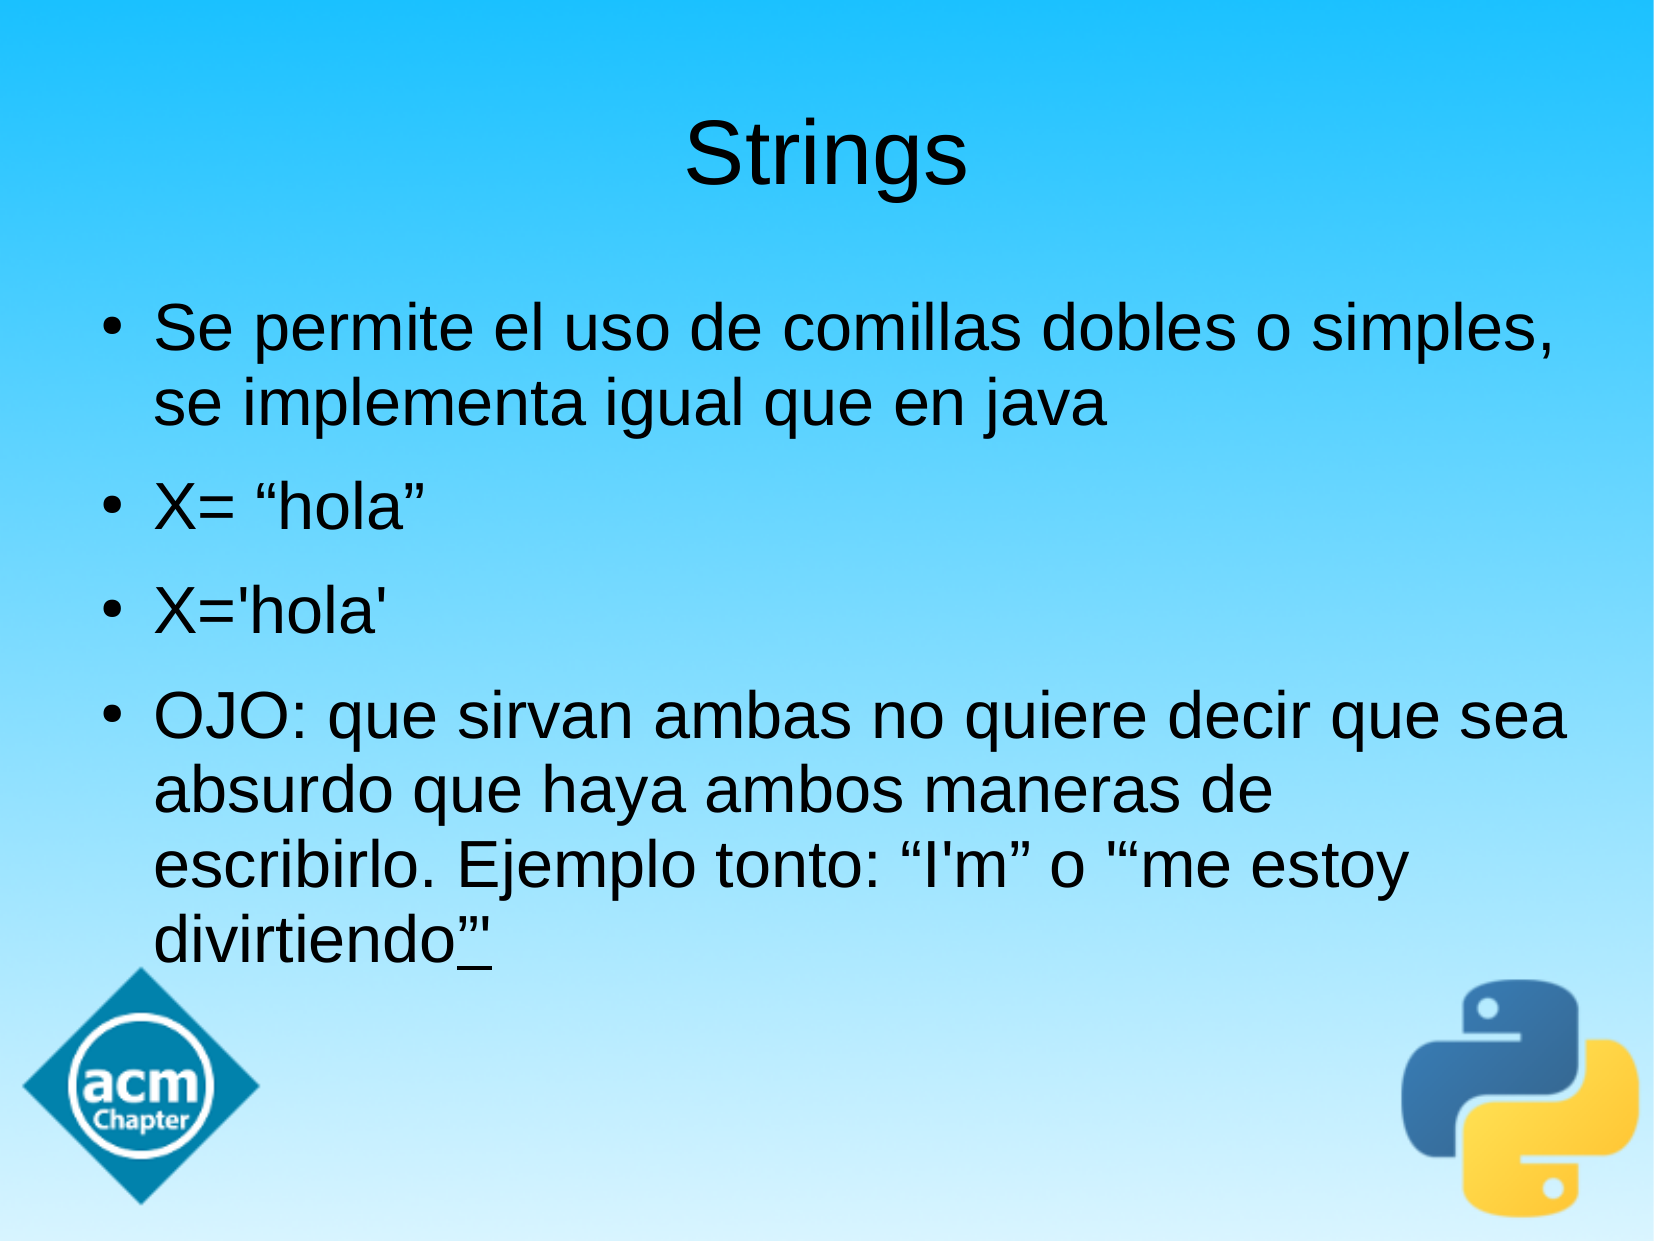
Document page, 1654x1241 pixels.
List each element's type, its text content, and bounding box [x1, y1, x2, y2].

picture [0, 0, 1654, 1241]
list Se permite el uso de comillas dobles o simples, se implementa igual que en java X= “hola” X='hola' OJO: que sirvan ambas no quiere decir que sea absurdo que haya ambos maneras de escribirlo. Ejemplo tonto: “I'm” o '“me estoy divirtiendo”' [82, 290, 1571, 1010]
title Strings [82, 49, 1571, 257]
